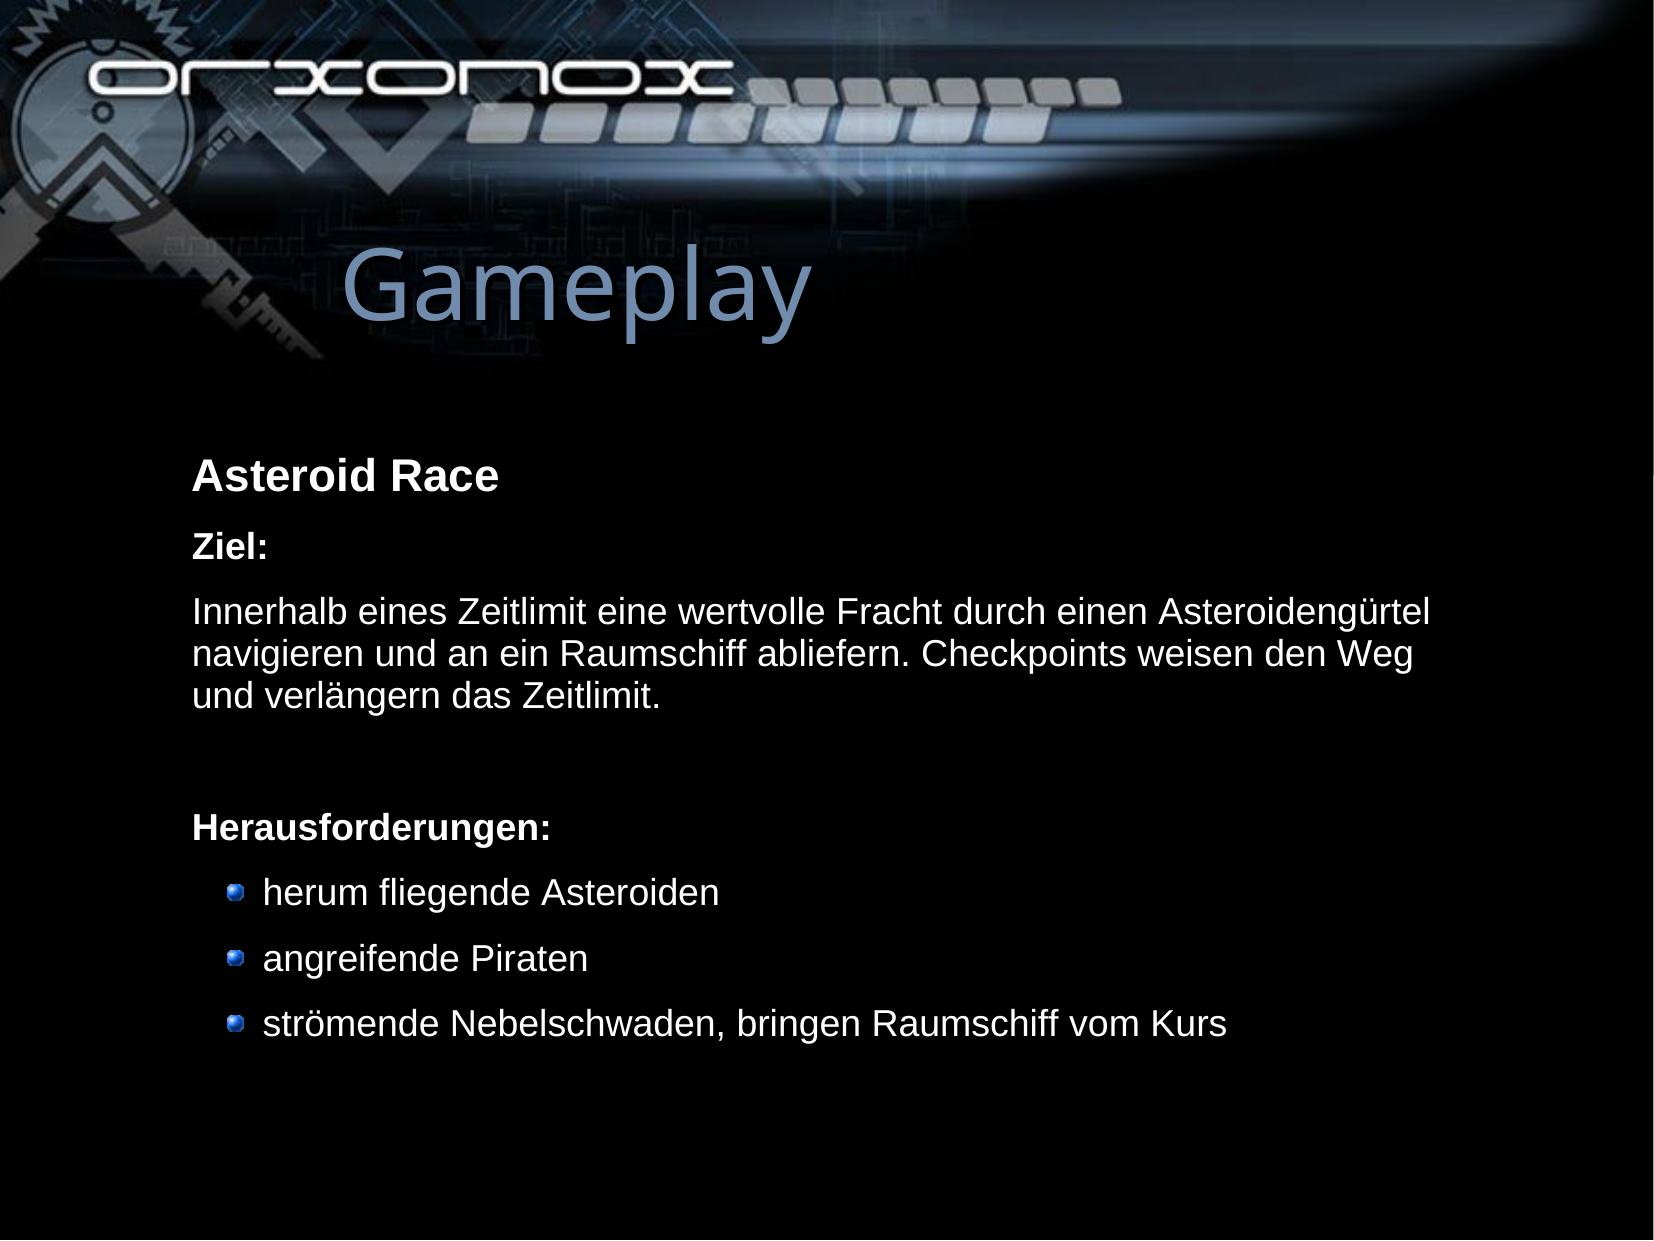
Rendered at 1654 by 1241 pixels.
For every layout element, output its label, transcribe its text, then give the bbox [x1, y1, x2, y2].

text_box Gameplay [324, 205, 1300, 261]
text_box Asteroid Race Ziel: Innerhalb eines Zeitlimit eine wertvolle Fracht durch einen Asteroidengürtel navigieren und an ein Raumschiff abliefern. Checkpoints weisen den Weg und verlängern das Zeitlimit. Herausforderungen: herum fliegende Asteroiden angreifende Piraten strömende Nebelschwaden, bringen Raumschiff vom Kurs [177, 442, 1447, 1182]
picture [0, 0, 1654, 475]
